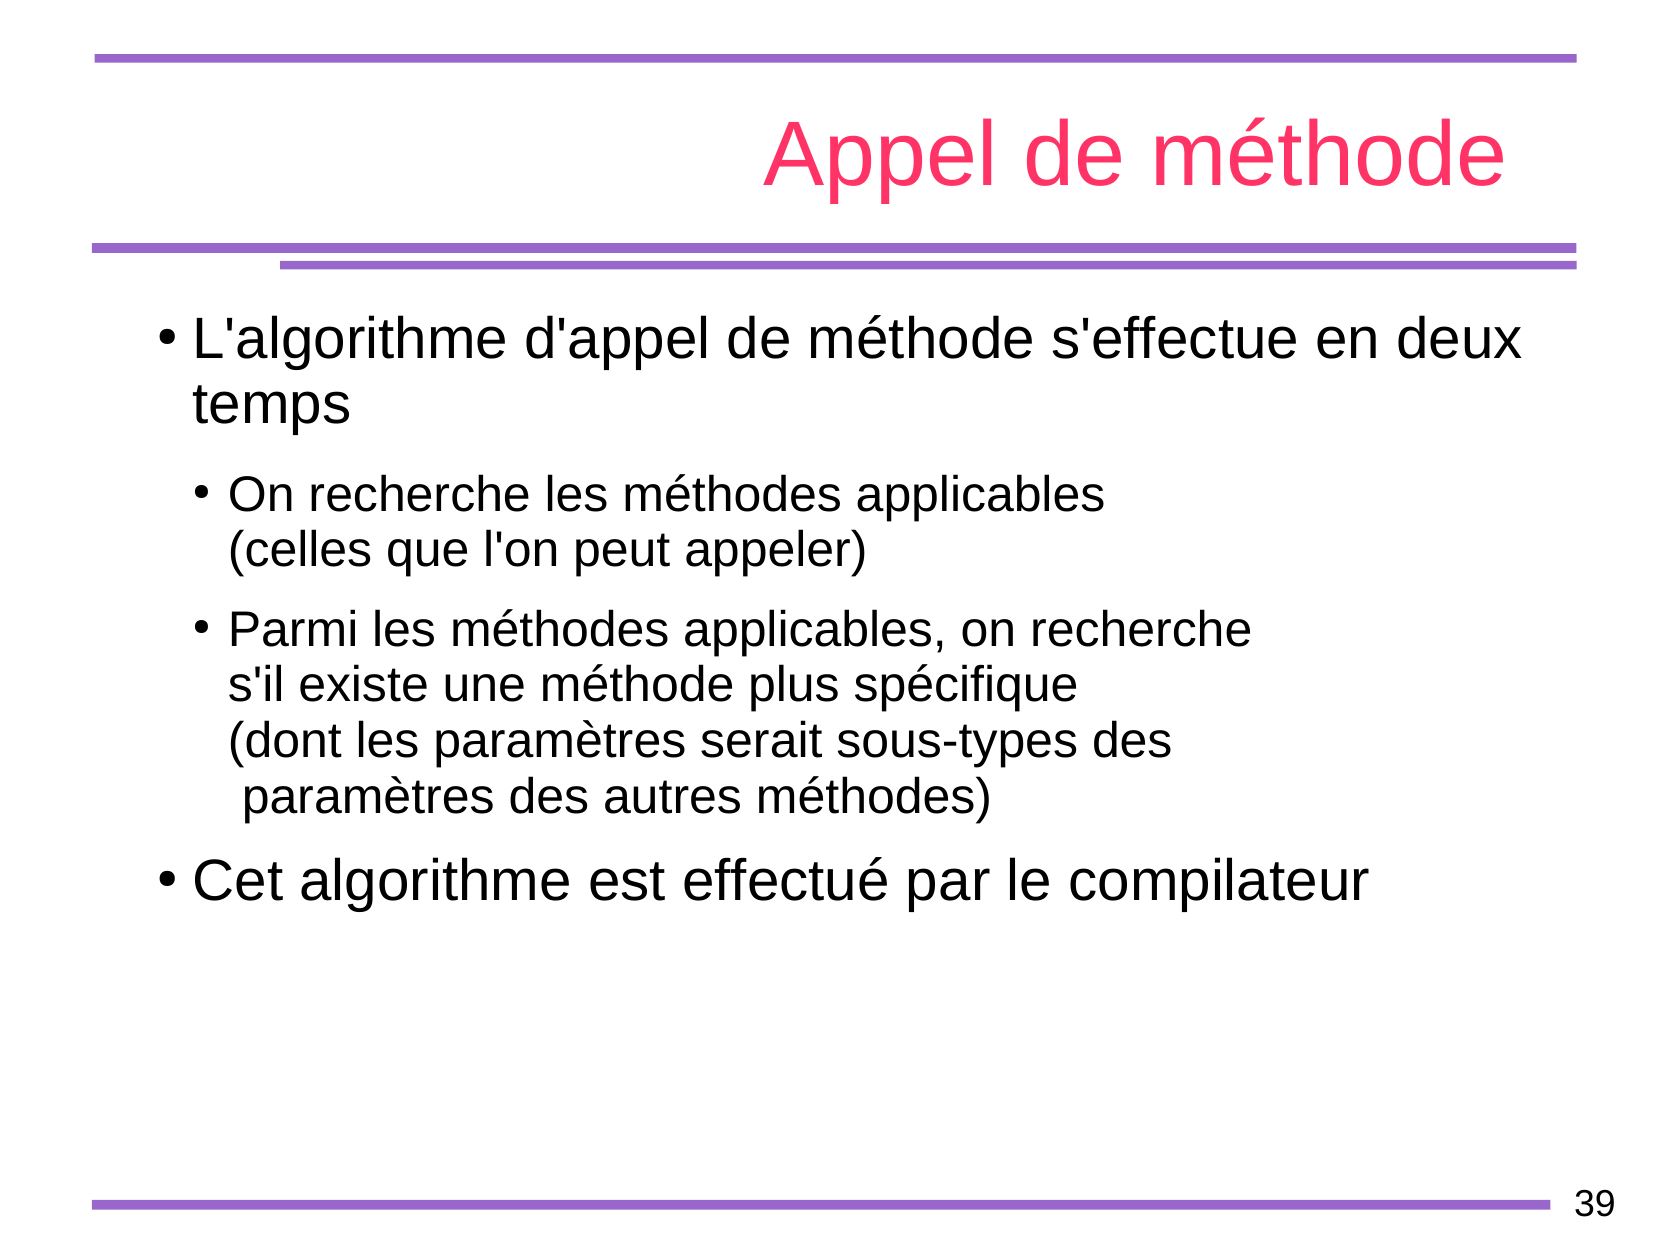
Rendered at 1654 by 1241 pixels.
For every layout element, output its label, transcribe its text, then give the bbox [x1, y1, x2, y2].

list L'algorithme d'appel de méthode s'effectue en deux temps On recherche les méthodes applicables (celles que l'on peut appeler) Parmi les méthodes applicables, on recherche s'il existe une méthode plus spécifique (dont les paramètres serait sous-types des paramètres des autres méthodes) Cet algorithme est effectué par le compilateur [121, 306, 1534, 1088]
title Appel de méthode [121, 49, 1534, 257]
